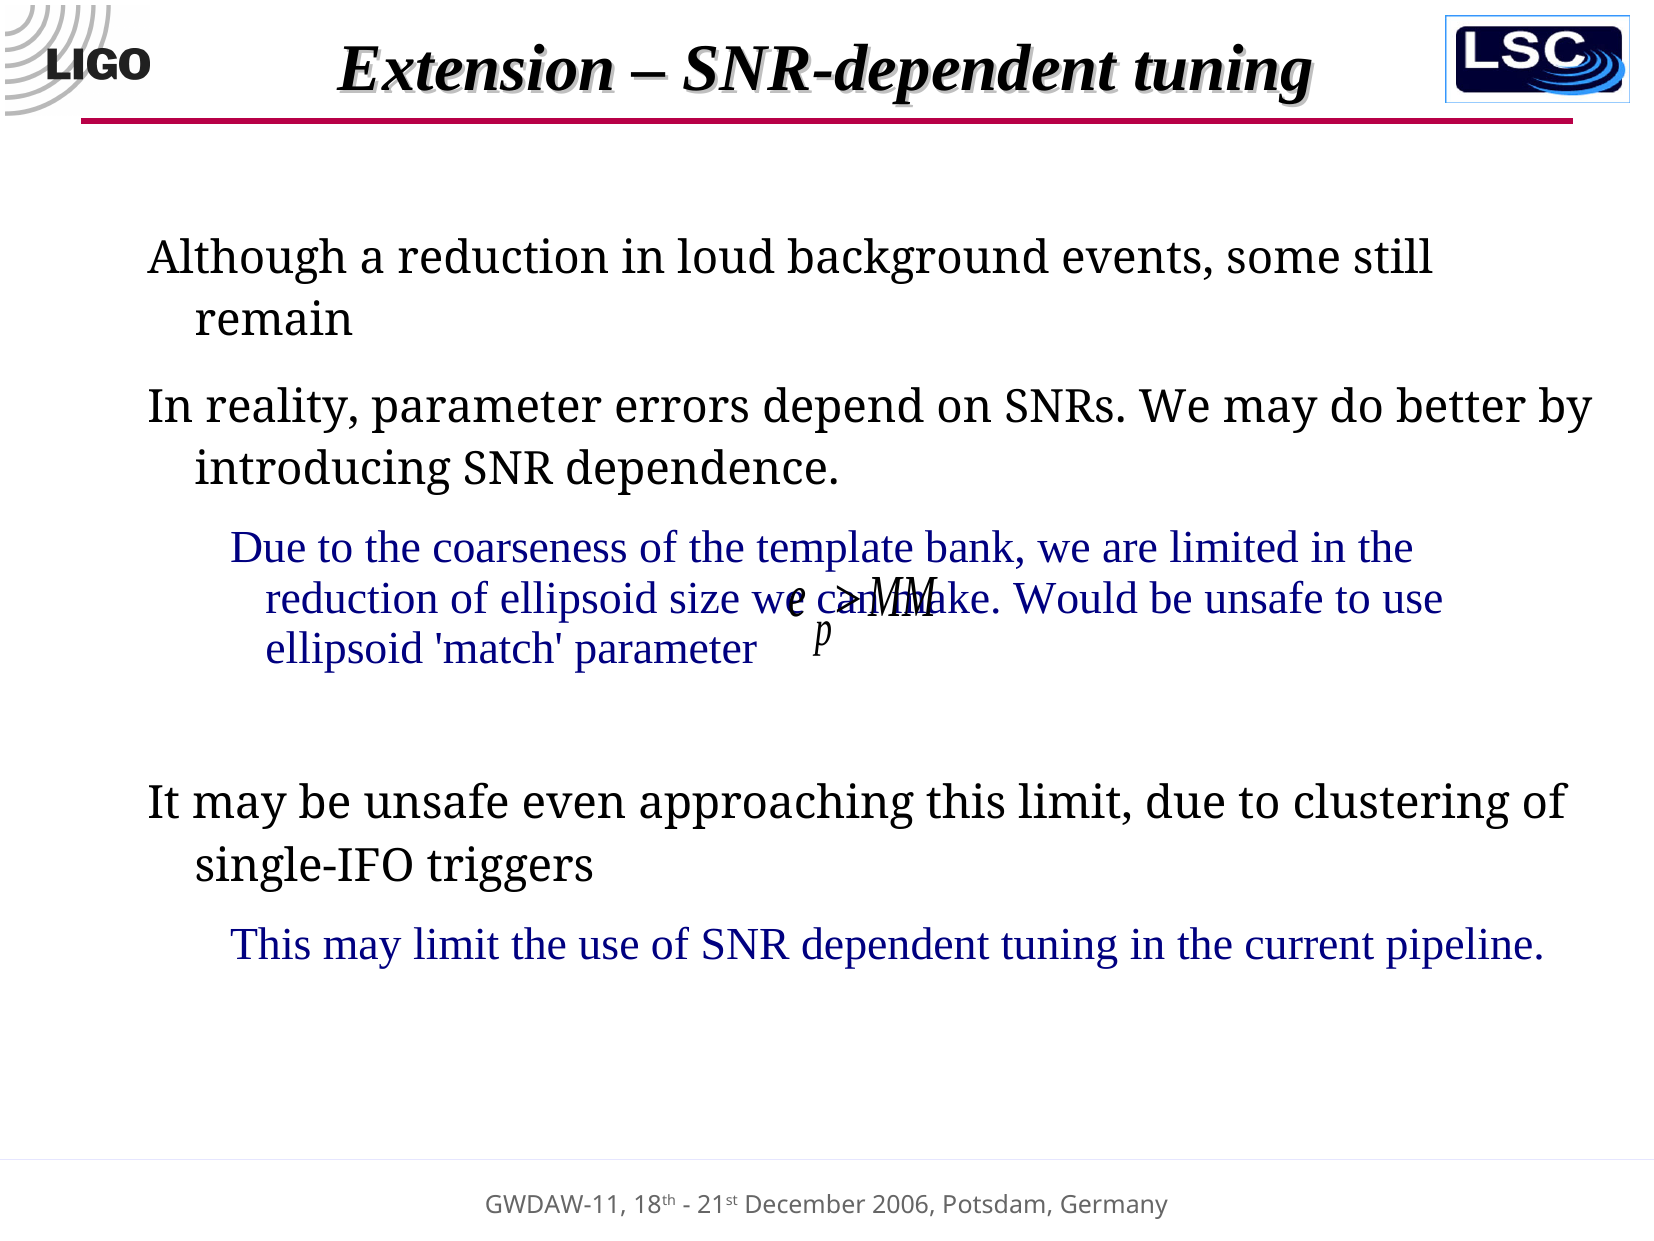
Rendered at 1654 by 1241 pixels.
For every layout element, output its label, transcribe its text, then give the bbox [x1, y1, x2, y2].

title Extension – SNR-dependent tuning [120, 0, 1533, 148]
chart [782, 563, 942, 656]
picture [1533, 15, 1630, 103]
list Although a reduction in loud background events, some still remain In reality, parameter errors depend on SNRs. We may do better by introducing SNR dependence. Due to the coarseness of the template bank, we are limited in the reduction of ellipsoid size we can make. Would be unsafe to use ellipsoid 'match' parameter It may be unsafe even approaching this limit, due to clustering of single-IFO triggers This may limit the use of SNR dependent tuning in the current pipeline. [52, 224, 1595, 1024]
